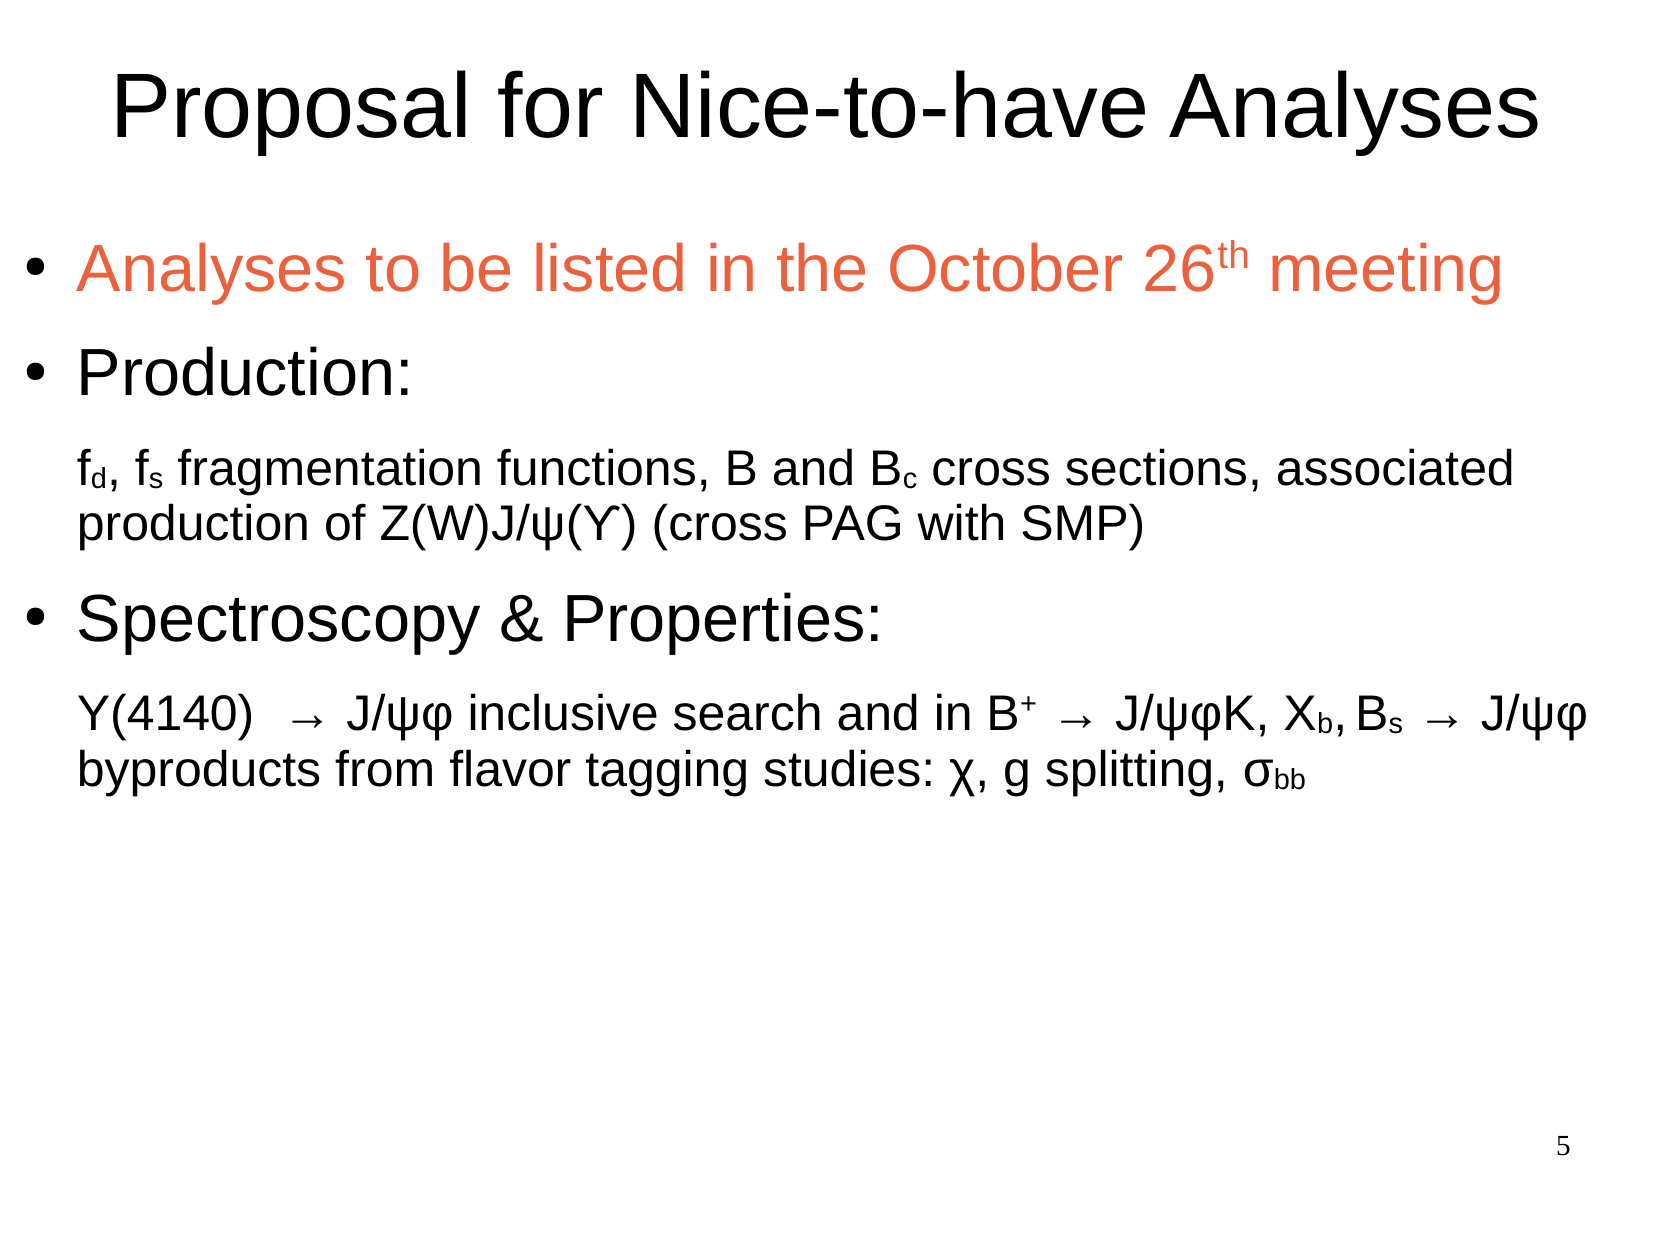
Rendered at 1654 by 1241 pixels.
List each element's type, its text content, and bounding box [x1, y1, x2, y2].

title Proposal for Nice-to-have Analyses [35, 2, 1619, 210]
list Analyses to be listed in the October 26th meeting Production: fd, fs fragmentation functions, B and Bc cross sections, associated production of Z(W)J/ψ(ϒ) (cross PAG with SMP) Spectroscopy & Properties: Y(4140) → J/ψφ inclusive search and in B+ → J/ψφK, Xb, Bs → J/ψφ byproducts from flavor tagging studies: χ, g splitting, σbb [5, 231, 1648, 1050]
